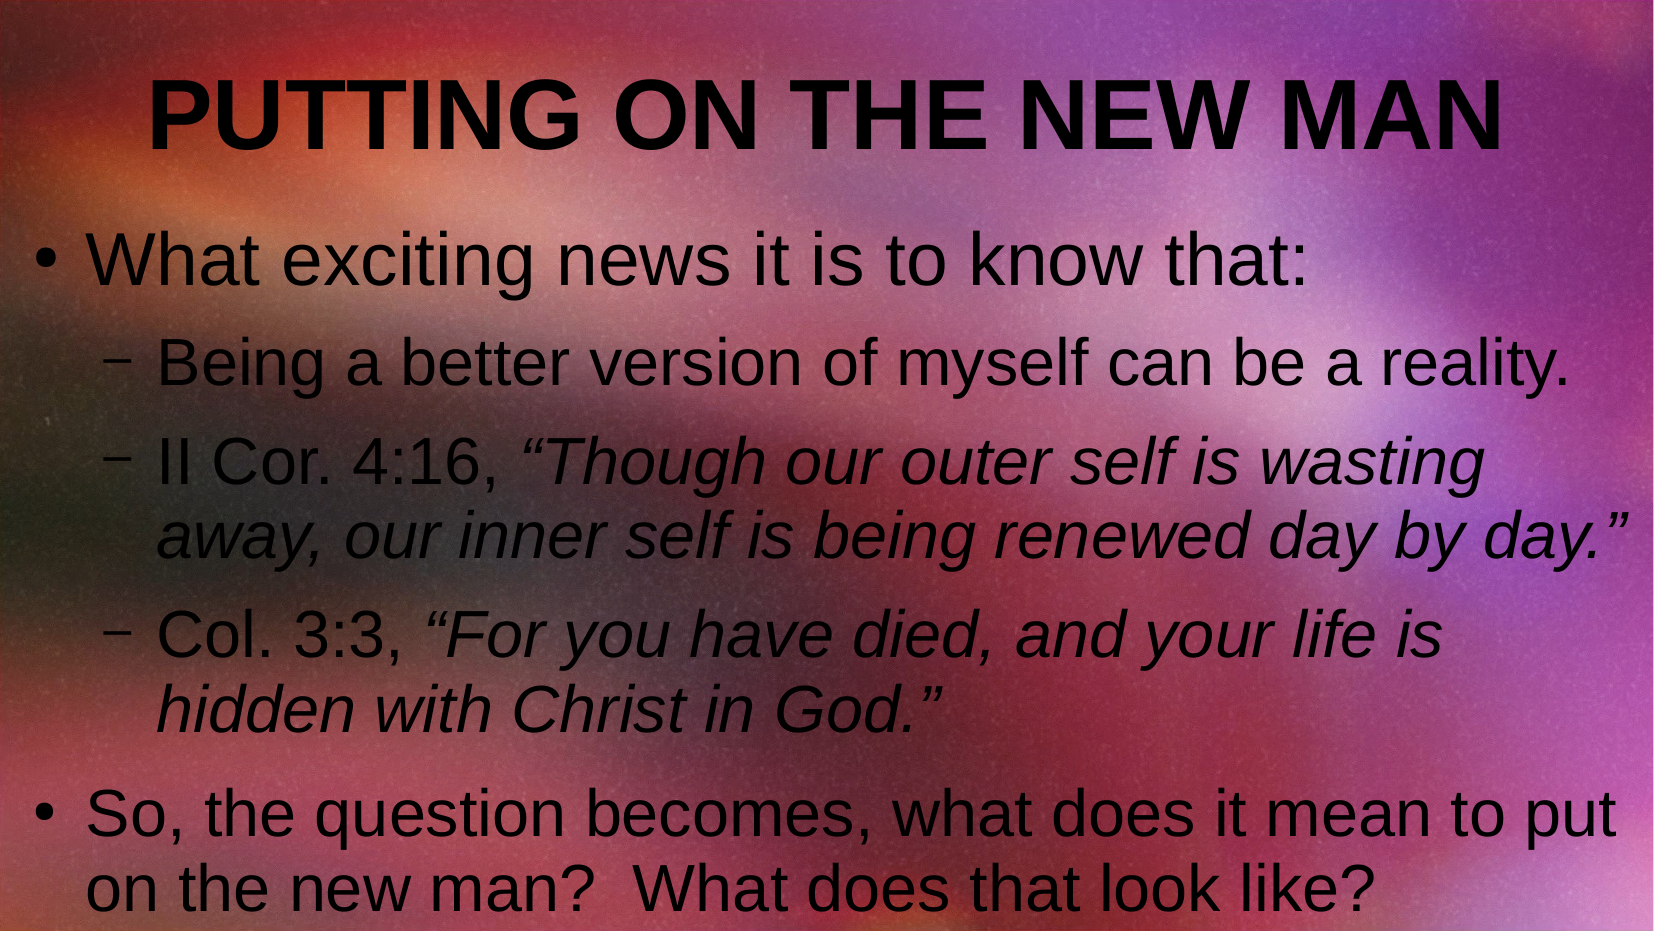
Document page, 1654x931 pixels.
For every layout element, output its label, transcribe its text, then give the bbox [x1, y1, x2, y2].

list What exciting news it is to know that: Being a better version of myself can be a reality. II Cor. 4:16, “Though our outer self is wasting away, our inner self is being renewed day by day.” Col. 3:3, “For you have died, and your life is hidden with Christ in God.” So, the question becomes, what does it mean to put on the new man? What does that look like? [15, 217, 1636, 931]
title PUTTING ON THE NEW MAN [82, 37, 1571, 193]
picture [0, 0, 1654, 931]
